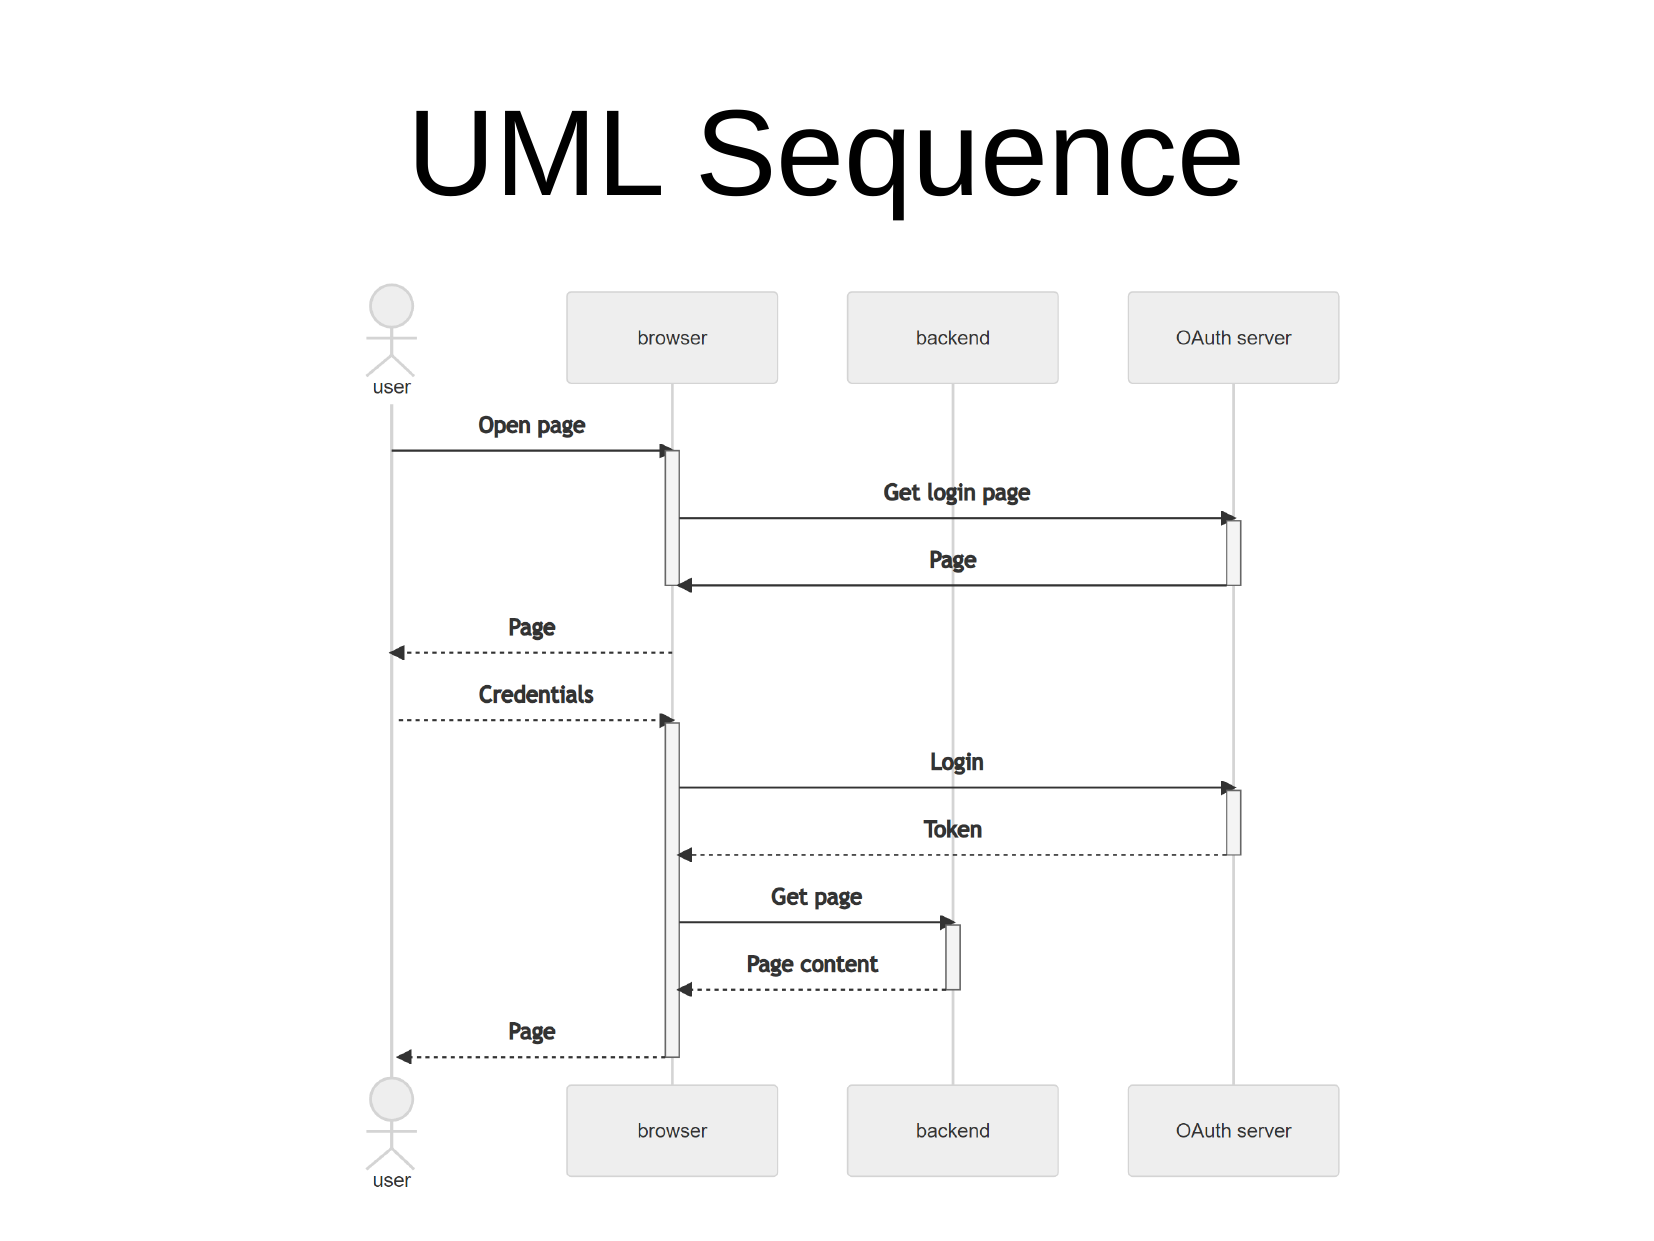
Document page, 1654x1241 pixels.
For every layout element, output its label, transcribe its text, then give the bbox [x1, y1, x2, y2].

picture [307, 267, 1347, 1194]
title UML Sequence [82, 49, 1571, 257]
